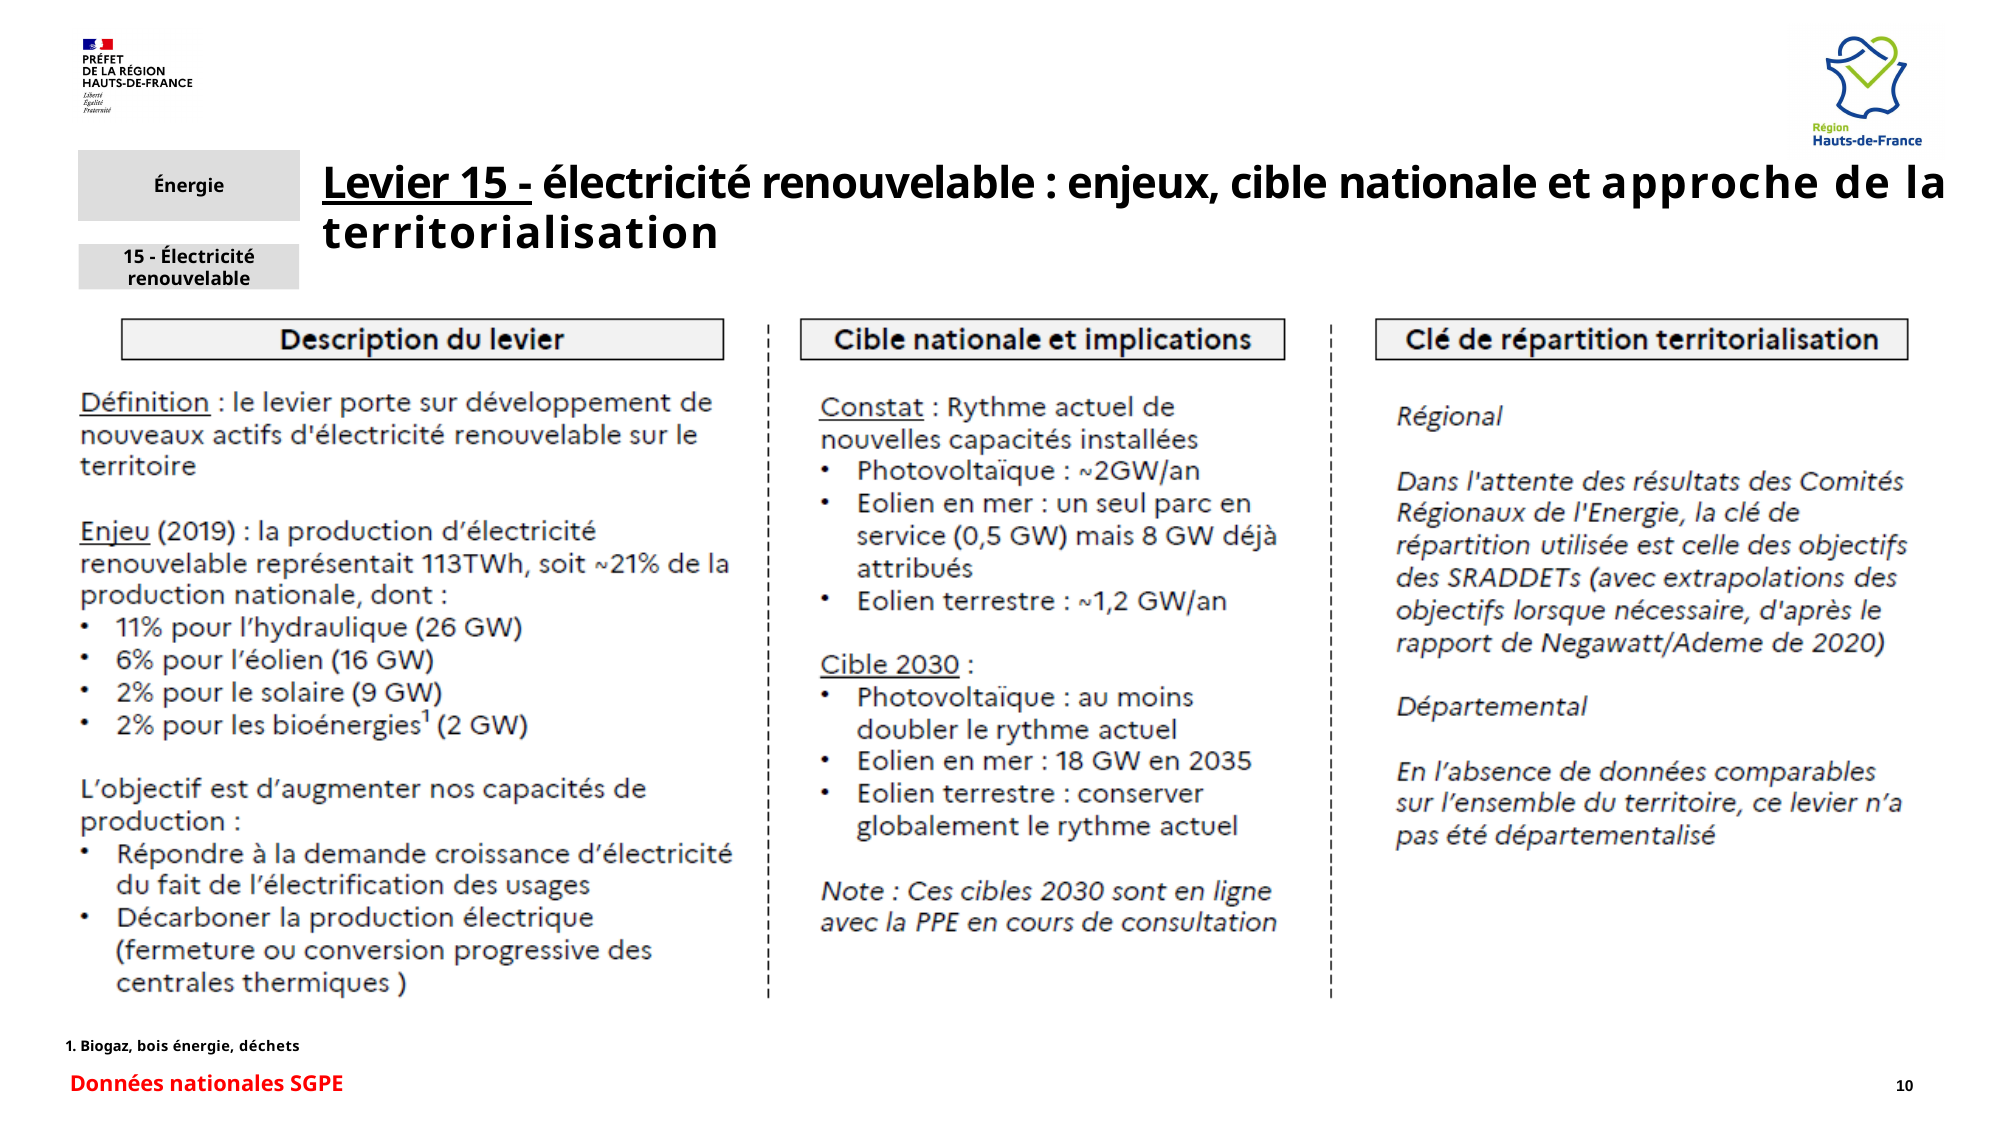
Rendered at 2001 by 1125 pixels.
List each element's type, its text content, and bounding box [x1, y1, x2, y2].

picture [72, 28, 203, 123]
picture [78, 314, 1915, 1003]
picture [1787, 23, 1945, 154]
text_box Énergie [78, 150, 300, 221]
text_box 1. Biogaz, bois énergie, déchets [62, 1034, 492, 1055]
text_box Données nationales SGPE [55, 1060, 512, 1125]
text_box 15 - Électricité renouvelable [78, 244, 300, 290]
title Levier 15 - électricité renouvelable : enjeux, cible nationale et approche de la territorialisation [320, 154, 1953, 292]
